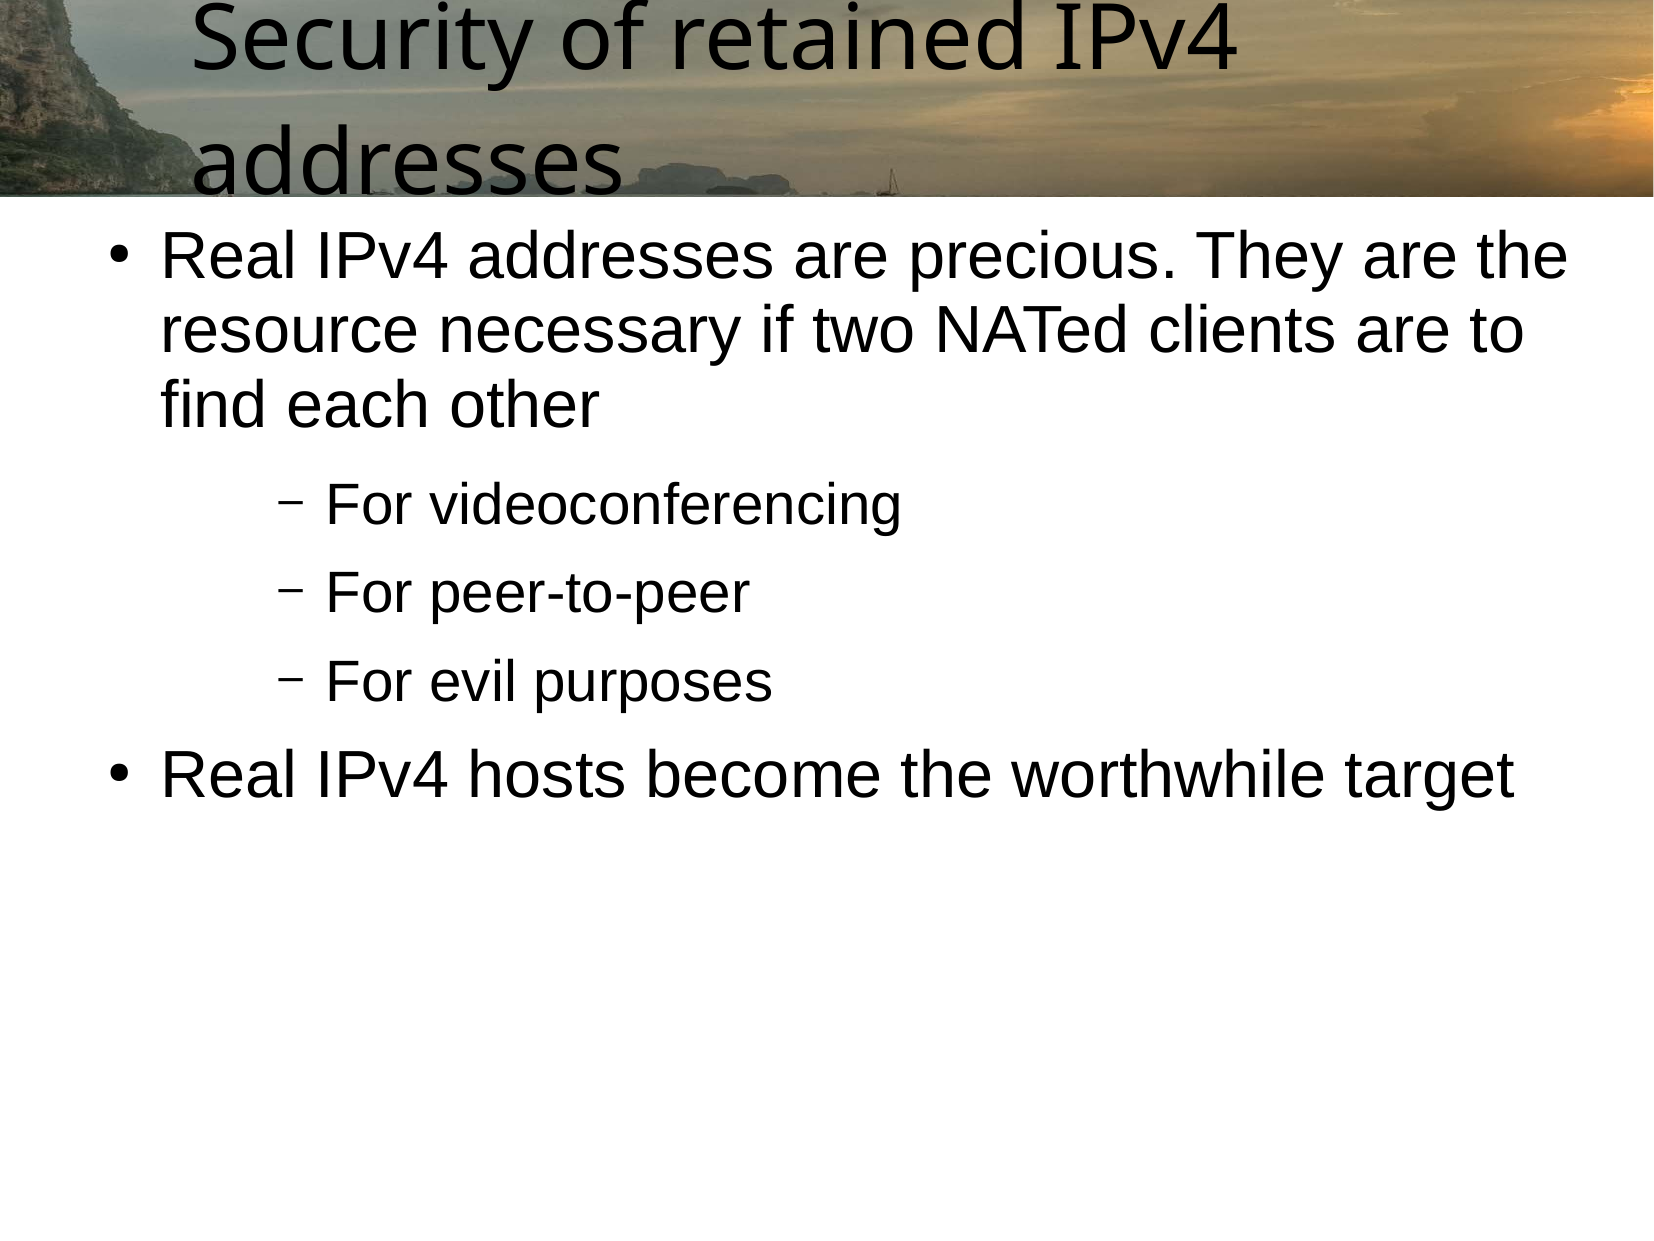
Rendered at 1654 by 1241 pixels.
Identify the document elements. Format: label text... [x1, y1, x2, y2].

list Real IPv4 addresses are precious. They are the resource necessary if two NATed clients are to find each other For videoconferencing For peer-to-peer For evil purposes Real IPv4 hosts become the worthwhile target [89, 217, 1578, 1226]
title Security of retained IPv4 addresses [190, 0, 1571, 194]
picture [0, 0, 1654, 197]
